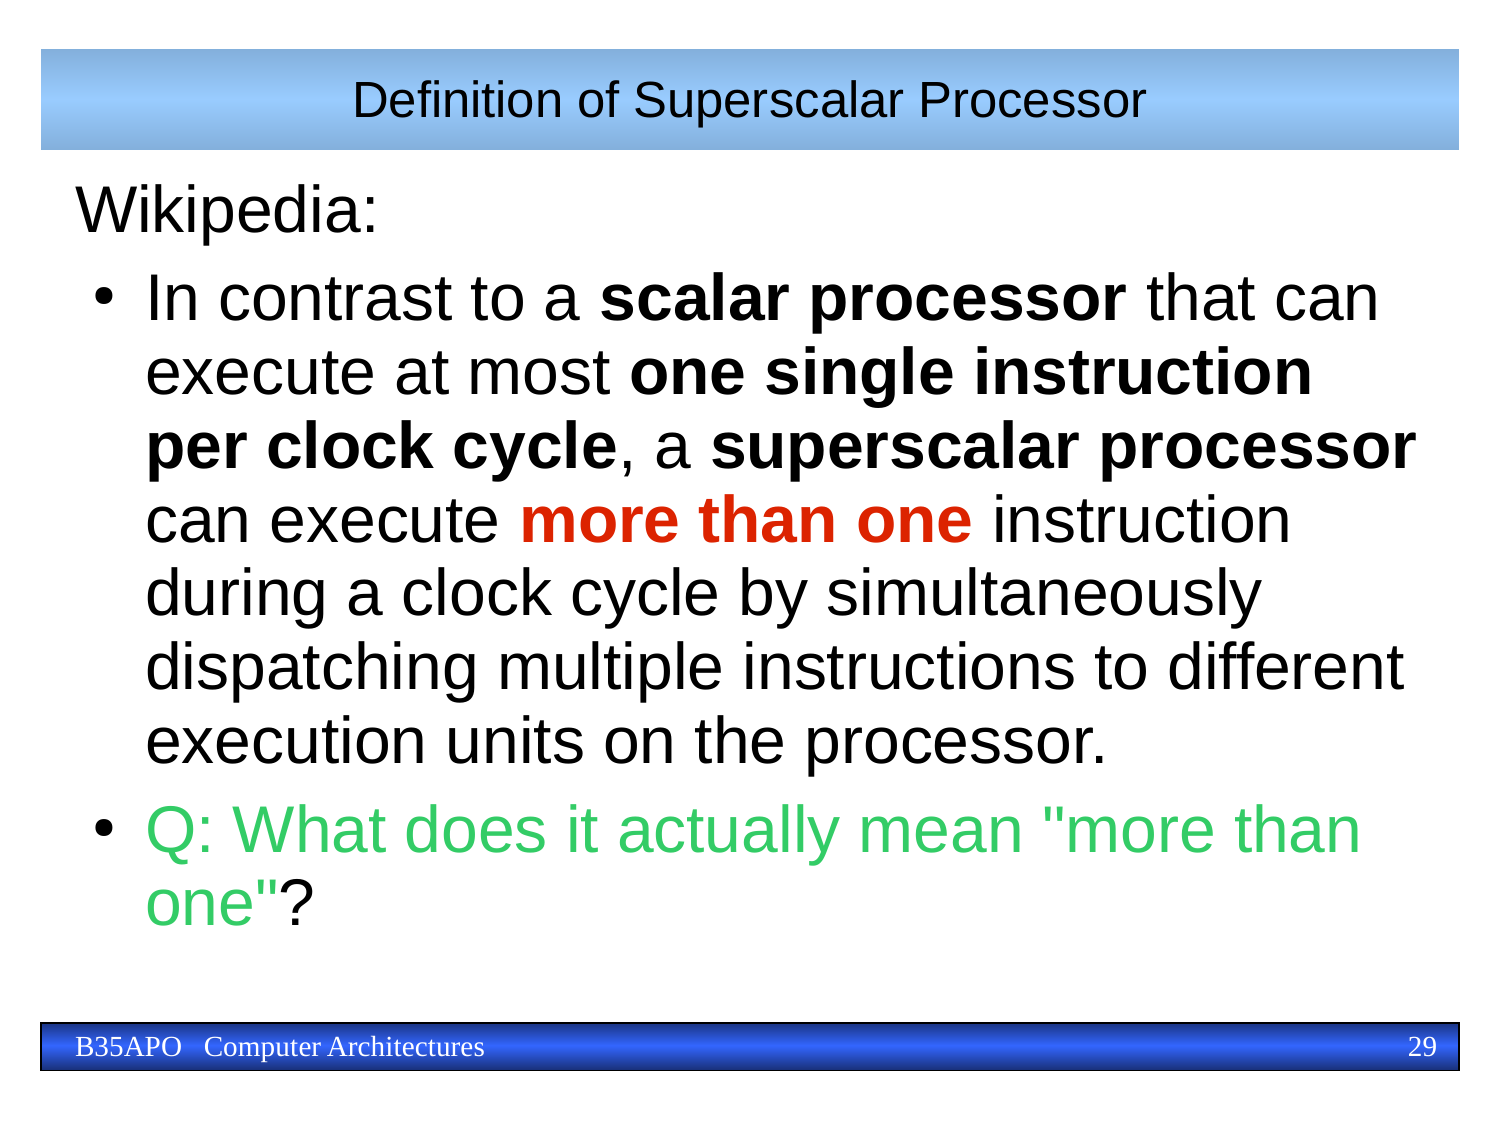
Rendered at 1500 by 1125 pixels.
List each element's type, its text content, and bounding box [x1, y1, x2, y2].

title Definition of Superscalar Processor [41, 49, 1459, 150]
list Wikipedia: In contrast to a scalar processor that can execute at most one single instruction per clock cycle, a superscalar processor can execute more than one instruction during a clock cycle by simultaneously dispatching multiple instructions to different execution units on the processor. Q: What does it actually mean "more than one"? [75, 172, 1426, 1011]
